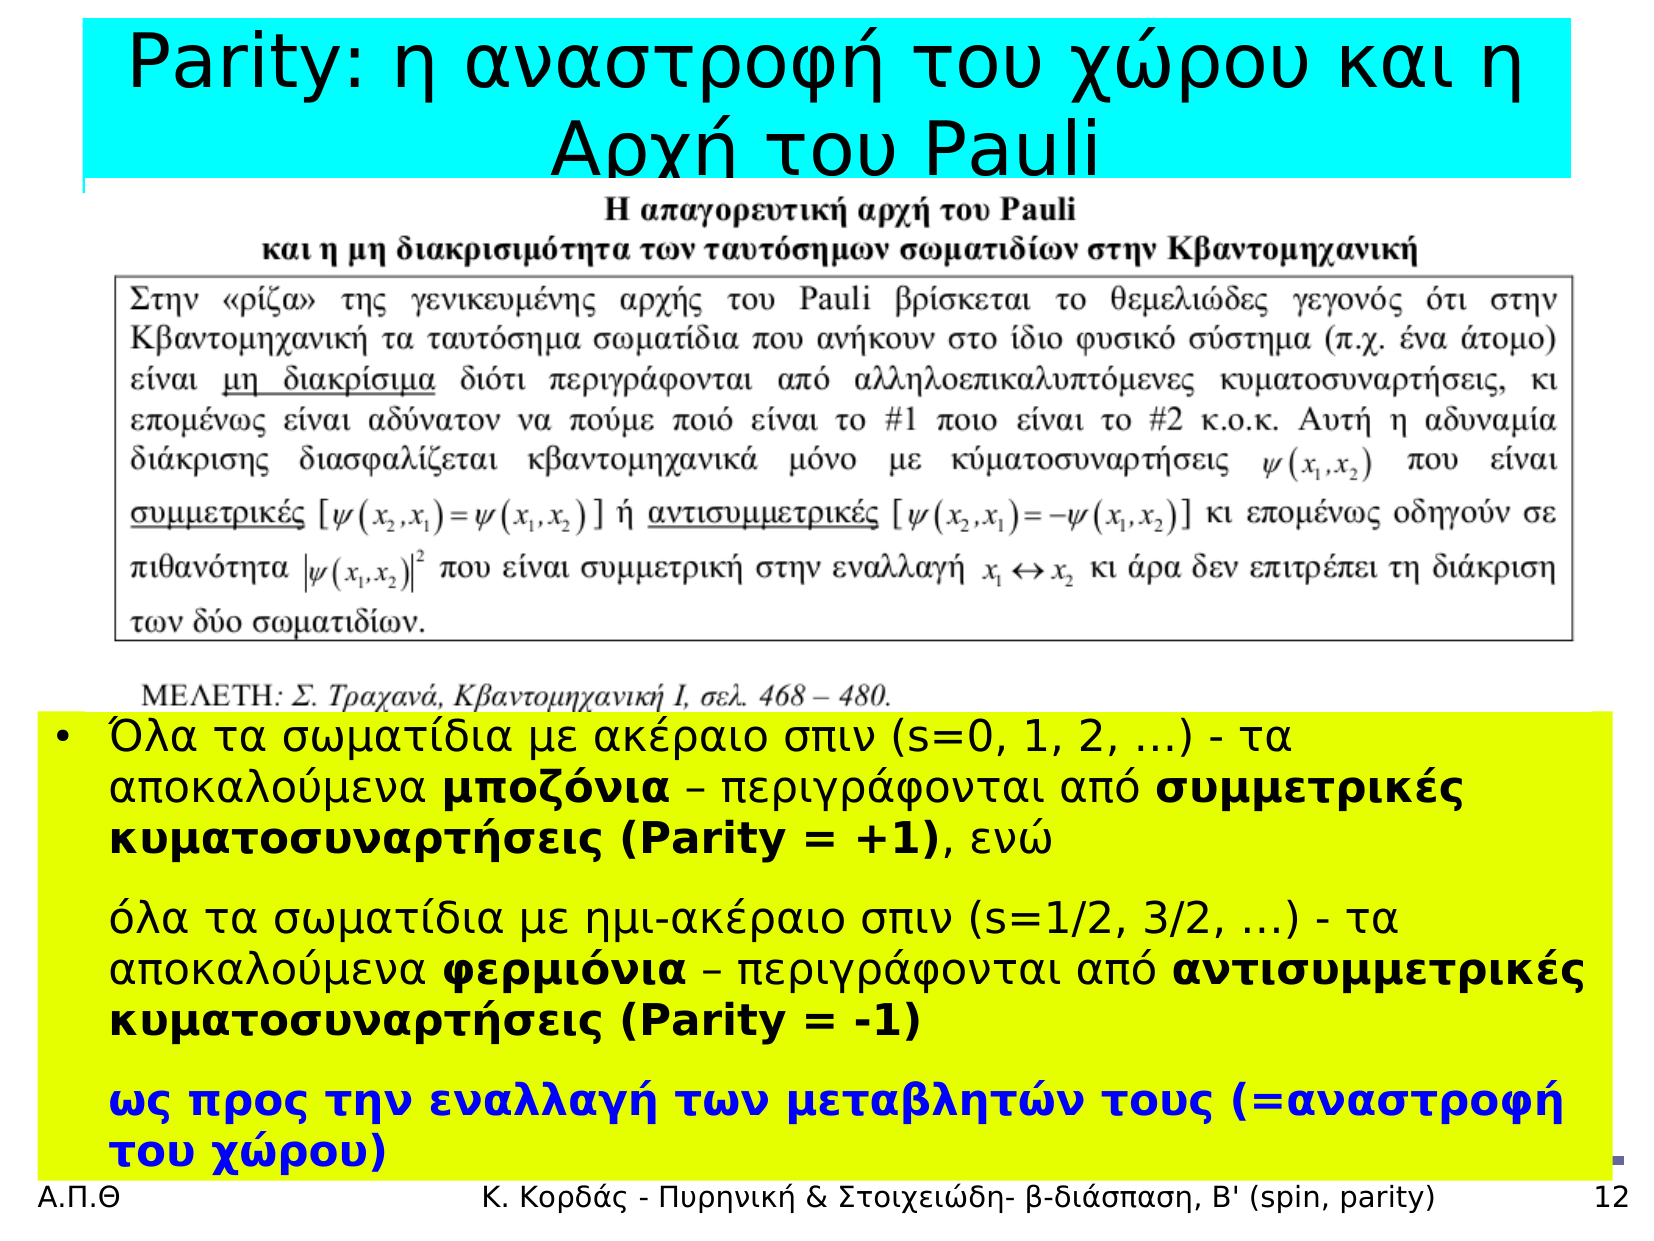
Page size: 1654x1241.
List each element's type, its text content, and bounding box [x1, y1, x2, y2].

title Parity: η αναστροφή του χώρου και η Αρχή του Pauli [82, 18, 1571, 194]
list Όλα τα σωματίδια με ακέραιο σπιν (s=0, 1, 2, …) - τα αποκαλούμενα μποζόνια – περιγράφονται από συμμετρικές κυματοσυναρτήσεις (Parity = +1), ενώ όλα τα σωματίδια με ημι-ακέραιο σπιν (s=1/2, 3/2, …) - τα αποκαλούμενα φερμιόνια – περιγράφονται από αντισυμμετρικές κυματοσυναρτήσεις (Parity = -1) ως προς την εναλλαγή των μεταβλητών τους (=αναστροφή του χώρου) [37, 711, 1613, 1181]
picture [85, 178, 1592, 712]
